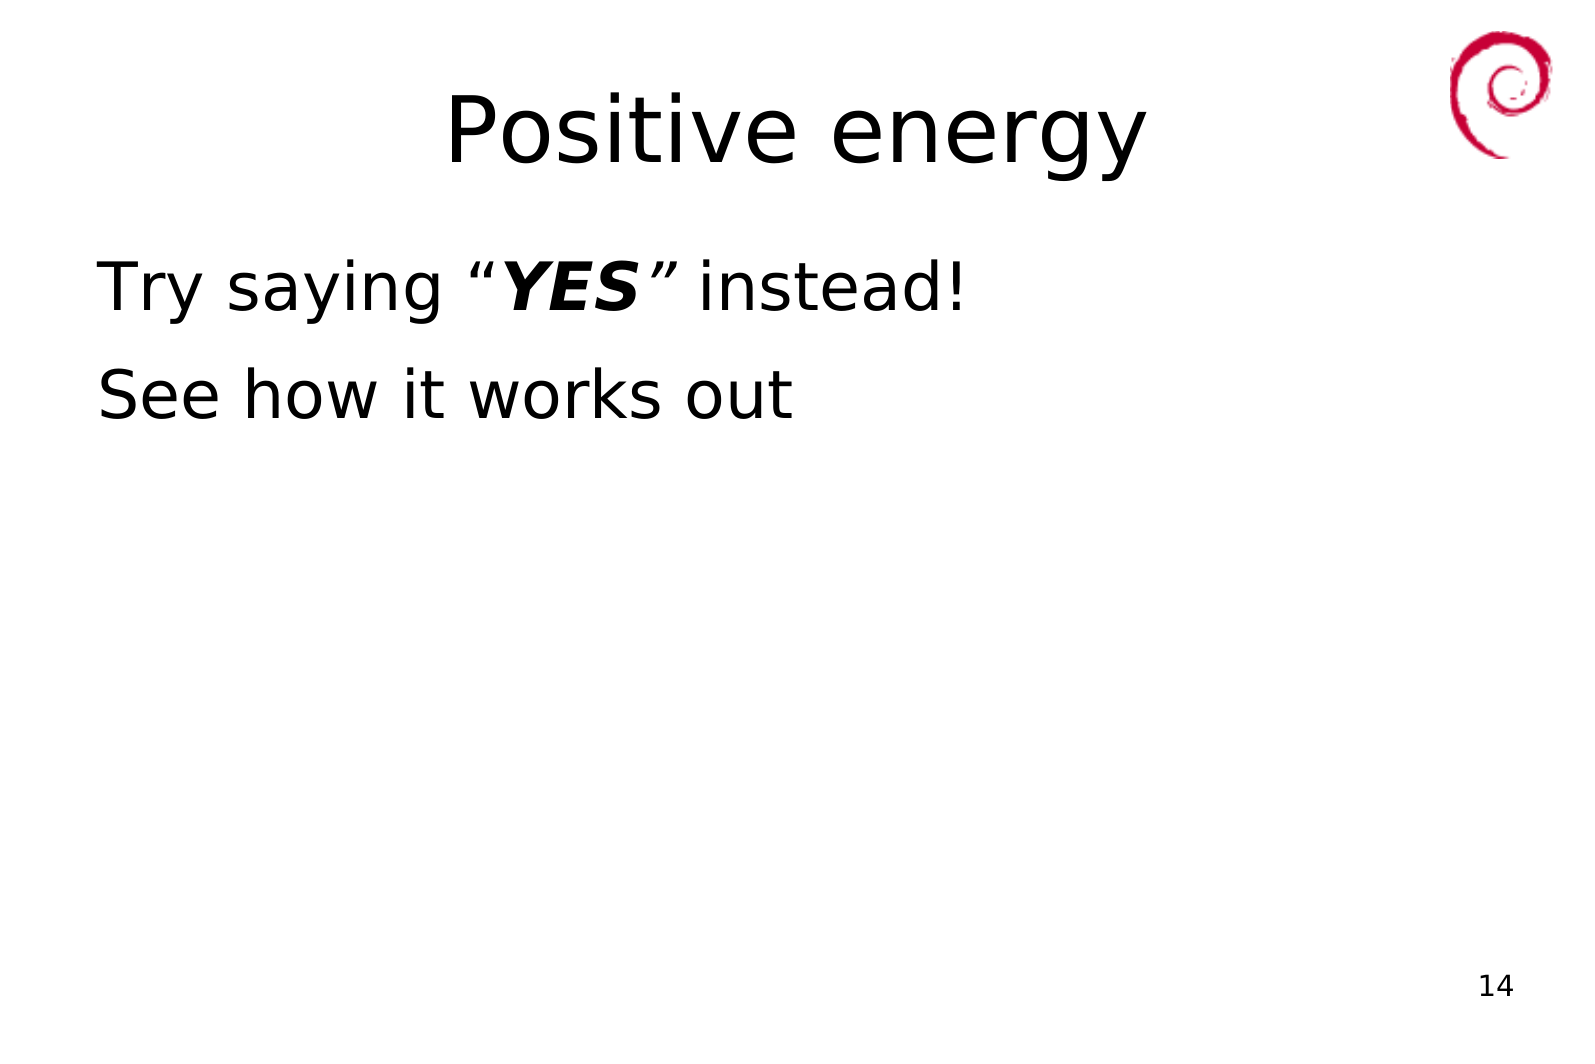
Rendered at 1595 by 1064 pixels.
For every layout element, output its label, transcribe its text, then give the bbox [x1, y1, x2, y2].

list Try saying “YES” instead! See how it works out [79, 248, 1515, 936]
picture [1450, 31, 1555, 159]
title Positive energy [79, 49, 1515, 213]
